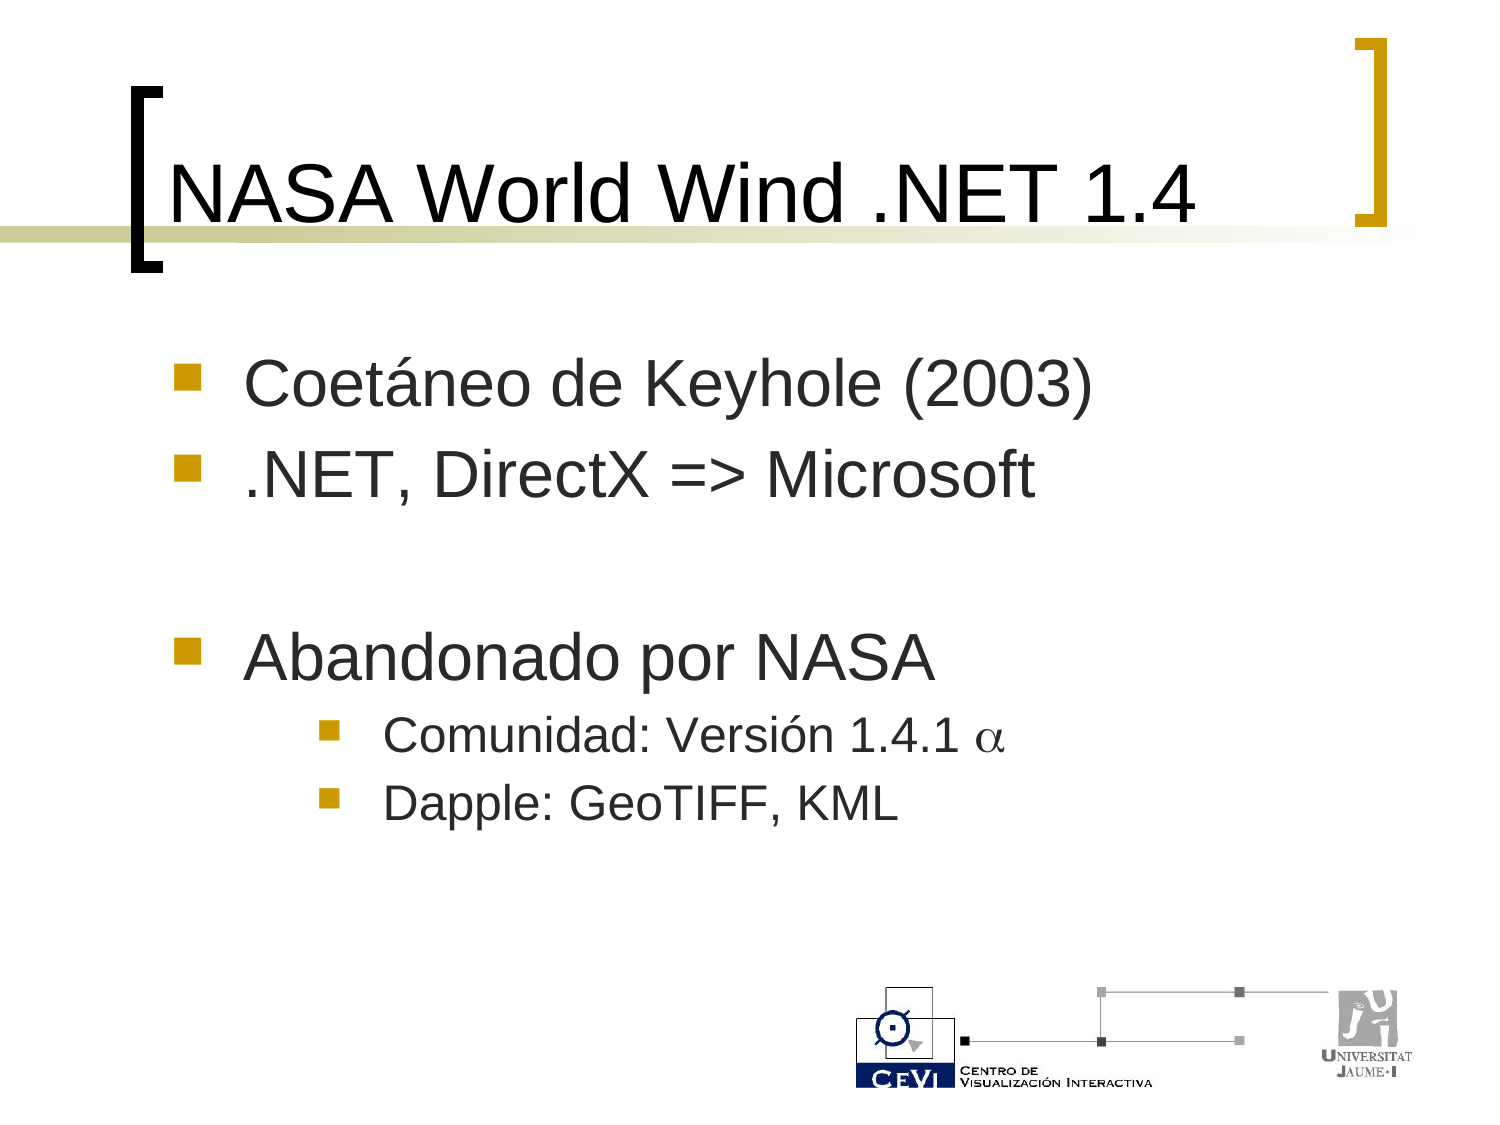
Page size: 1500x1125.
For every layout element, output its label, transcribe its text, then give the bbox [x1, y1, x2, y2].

title NASA World Wind .NET 1.4 [152, 15, 1328, 248]
picture [856, 987, 1412, 1088]
list Coetáneo de Keyhole (2003) .NET, DirectX => Microsoft Abandonado por NASA Comunidad: Versión 1.4.1  Dapple: GeoTIFF, KML [155, 338, 1413, 941]
